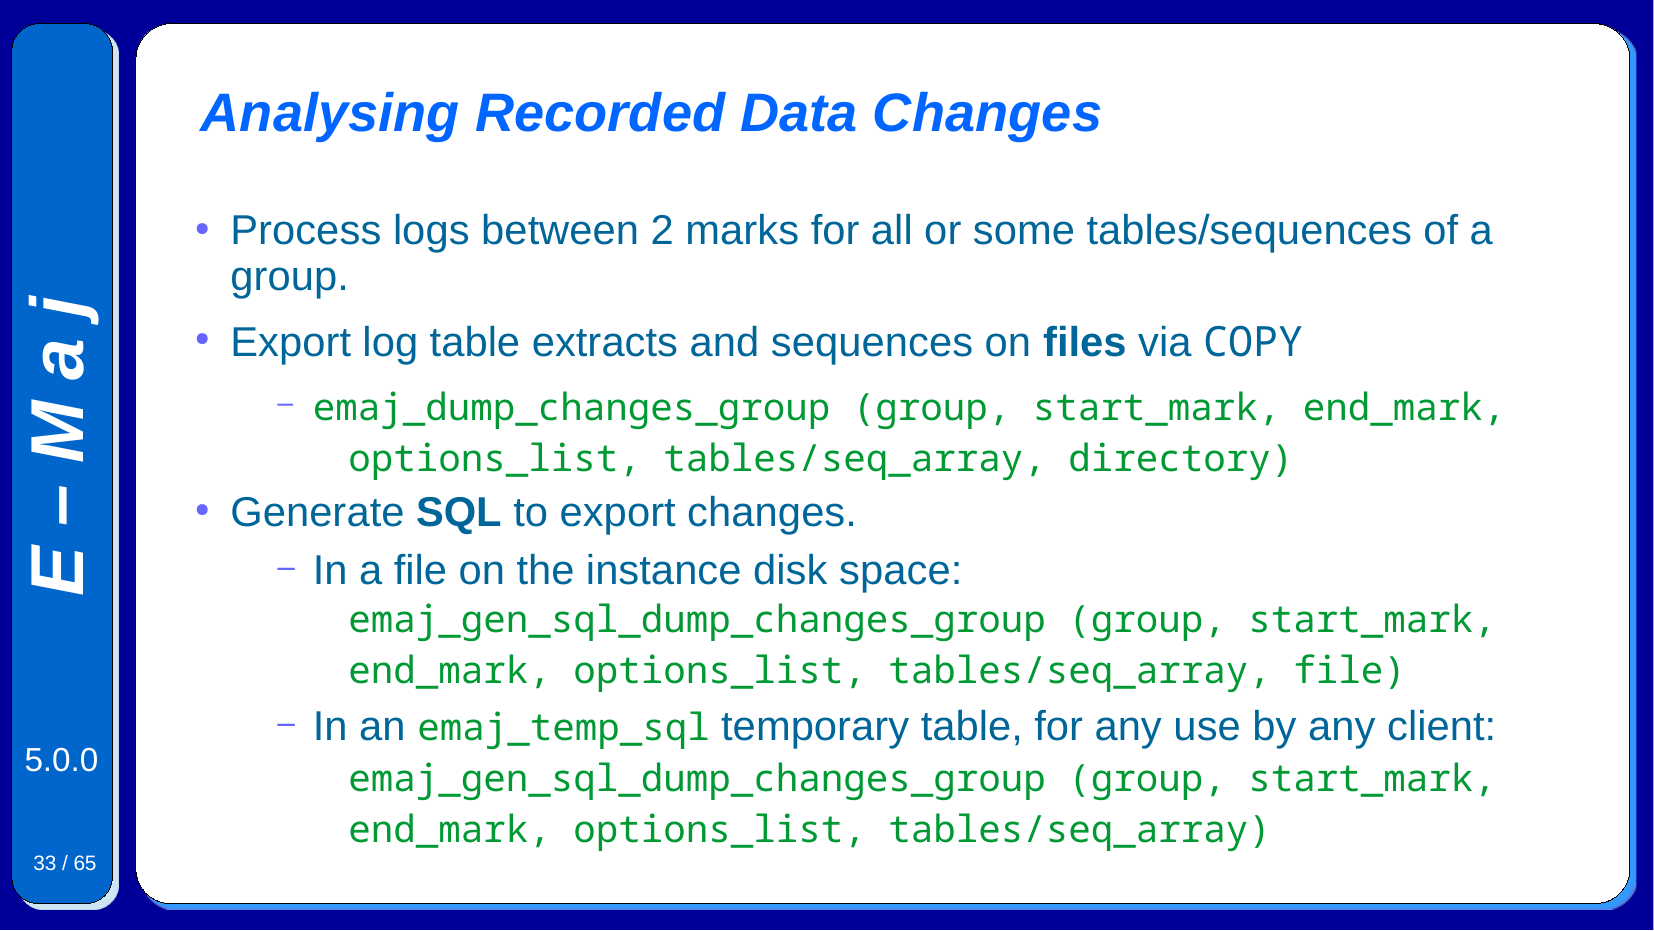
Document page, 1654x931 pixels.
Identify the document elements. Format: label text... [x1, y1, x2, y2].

list Process logs between 2 marks for all or some tables/sequences of a group. Export log table extracts and sequences on files via COPY emaj_dump_changes_group (group, start_mark, end_mark, options_list, tables/seq_array, directory) Generate SQL to export changes. In a file on the instance disk space: emaj_gen_sql_dump_changes_group (group, start_mark, end_mark, options_list, tables/seq_array, file) In an emaj_temp_sql temporary table, for any use by any client: emaj_gen_sql_dump_changes_group (group, start_mark, end_mark, options_list, tables/seq_array) [177, 206, 1587, 881]
title Analysing Recorded Data Changes [200, 34, 1575, 191]
